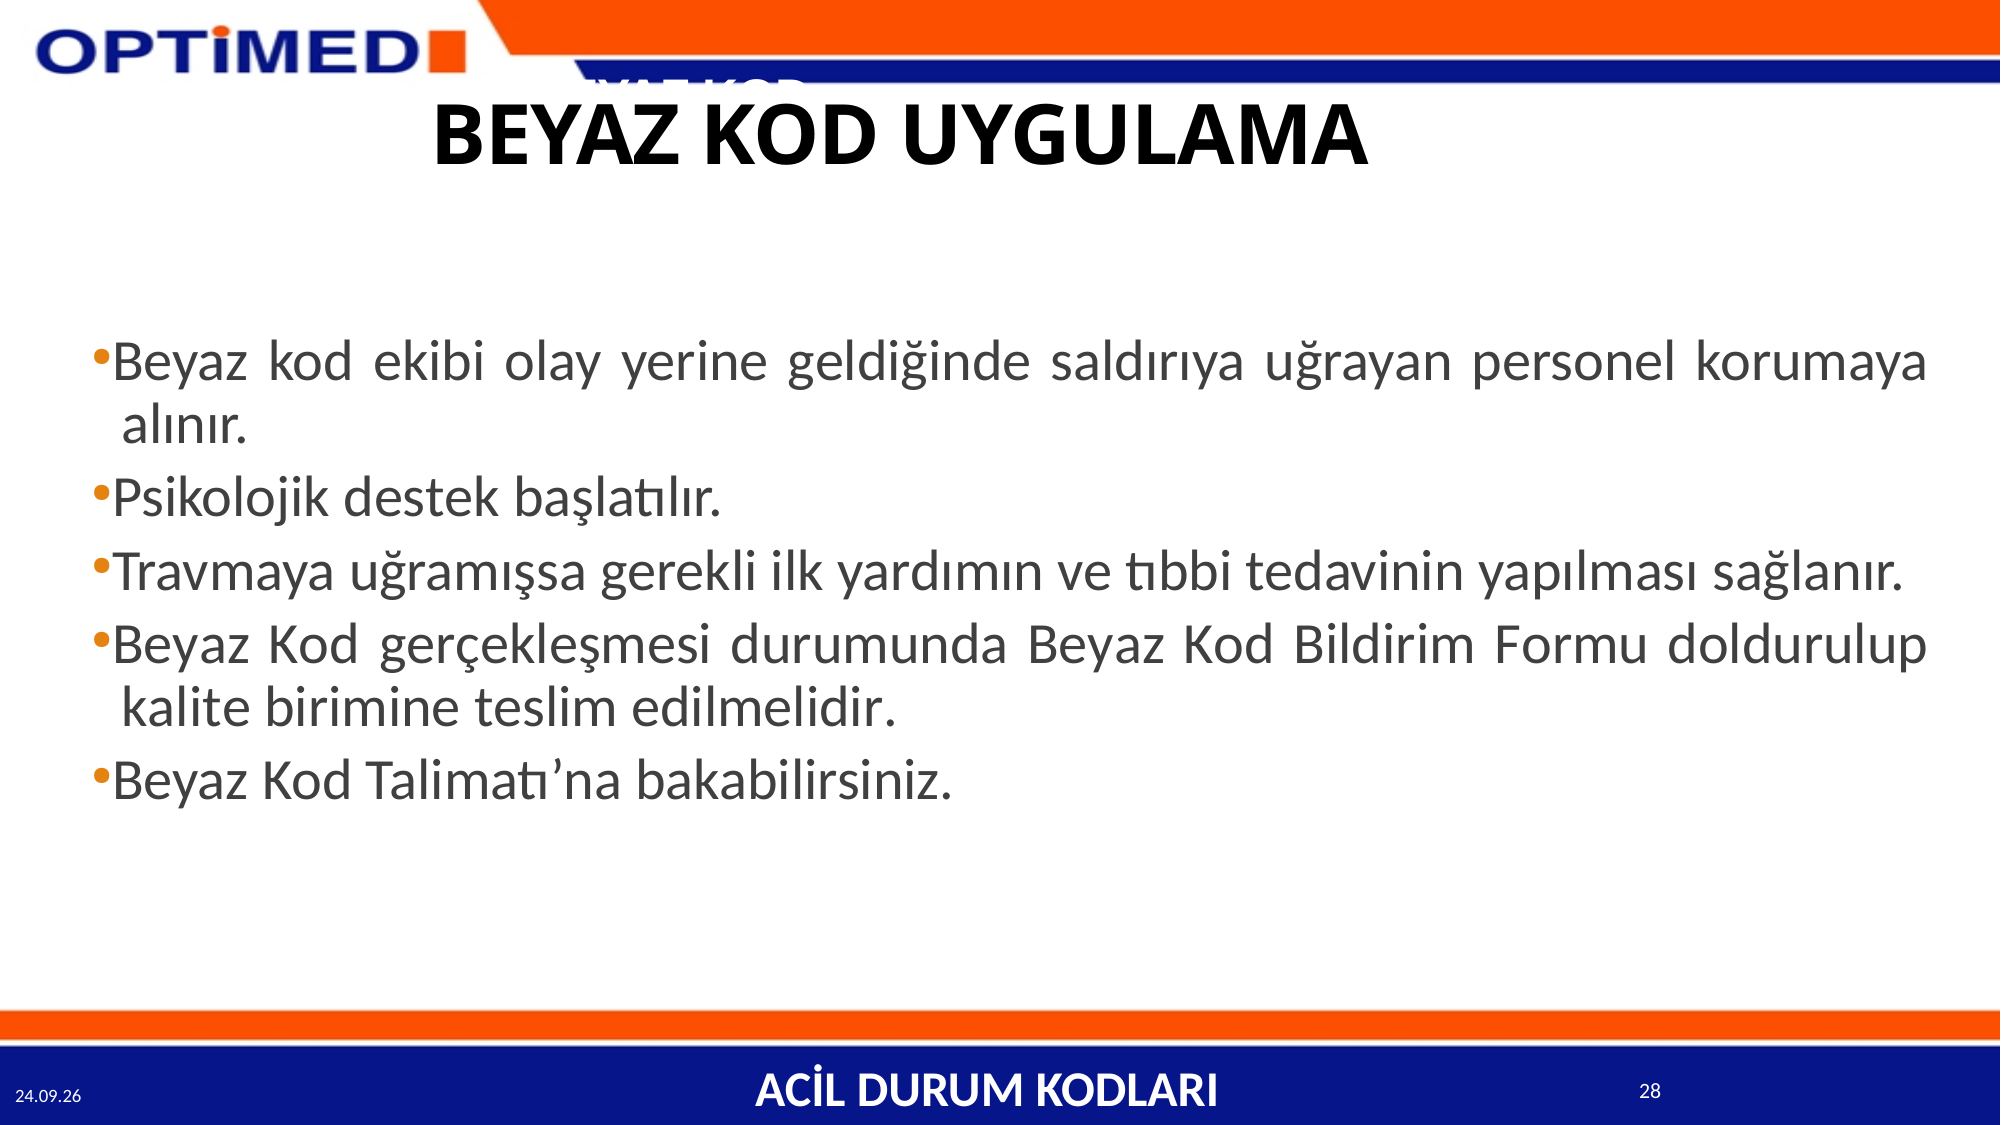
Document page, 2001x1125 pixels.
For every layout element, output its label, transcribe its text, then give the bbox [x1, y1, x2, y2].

picture [0, 0, 2000, 1125]
title BEYAZ KOD [515, 7, 1961, 62]
text_box 12.10.2021 [0, 1065, 350, 1125]
text_box [0, 196, 1977, 1120]
text_box ACİL DURUM KODLARI [350, 1049, 1625, 1125]
picture [966, 529, 1034, 596]
text_box BEYAZ KOD UYGULAMA [0, 45, 1801, 233]
text_box Beyaz kod ekibi olay yerine geldiğinde saldırıya uğrayan personel korumaya alınır. Psikolojik destek başlatılır. Travmaya uğramışsa gerekli ilk yardımın ve tıbbi tedavinin yapılması sağlanır. Beyaz Kod gerçekleşmesi durumunda Beyaz Kod Bildirim Formu doldurulup kalite birimine teslim edilmelidir. Beyaz Kod Talimatı’na bakabilirsiniz. [76, 322, 1957, 933]
